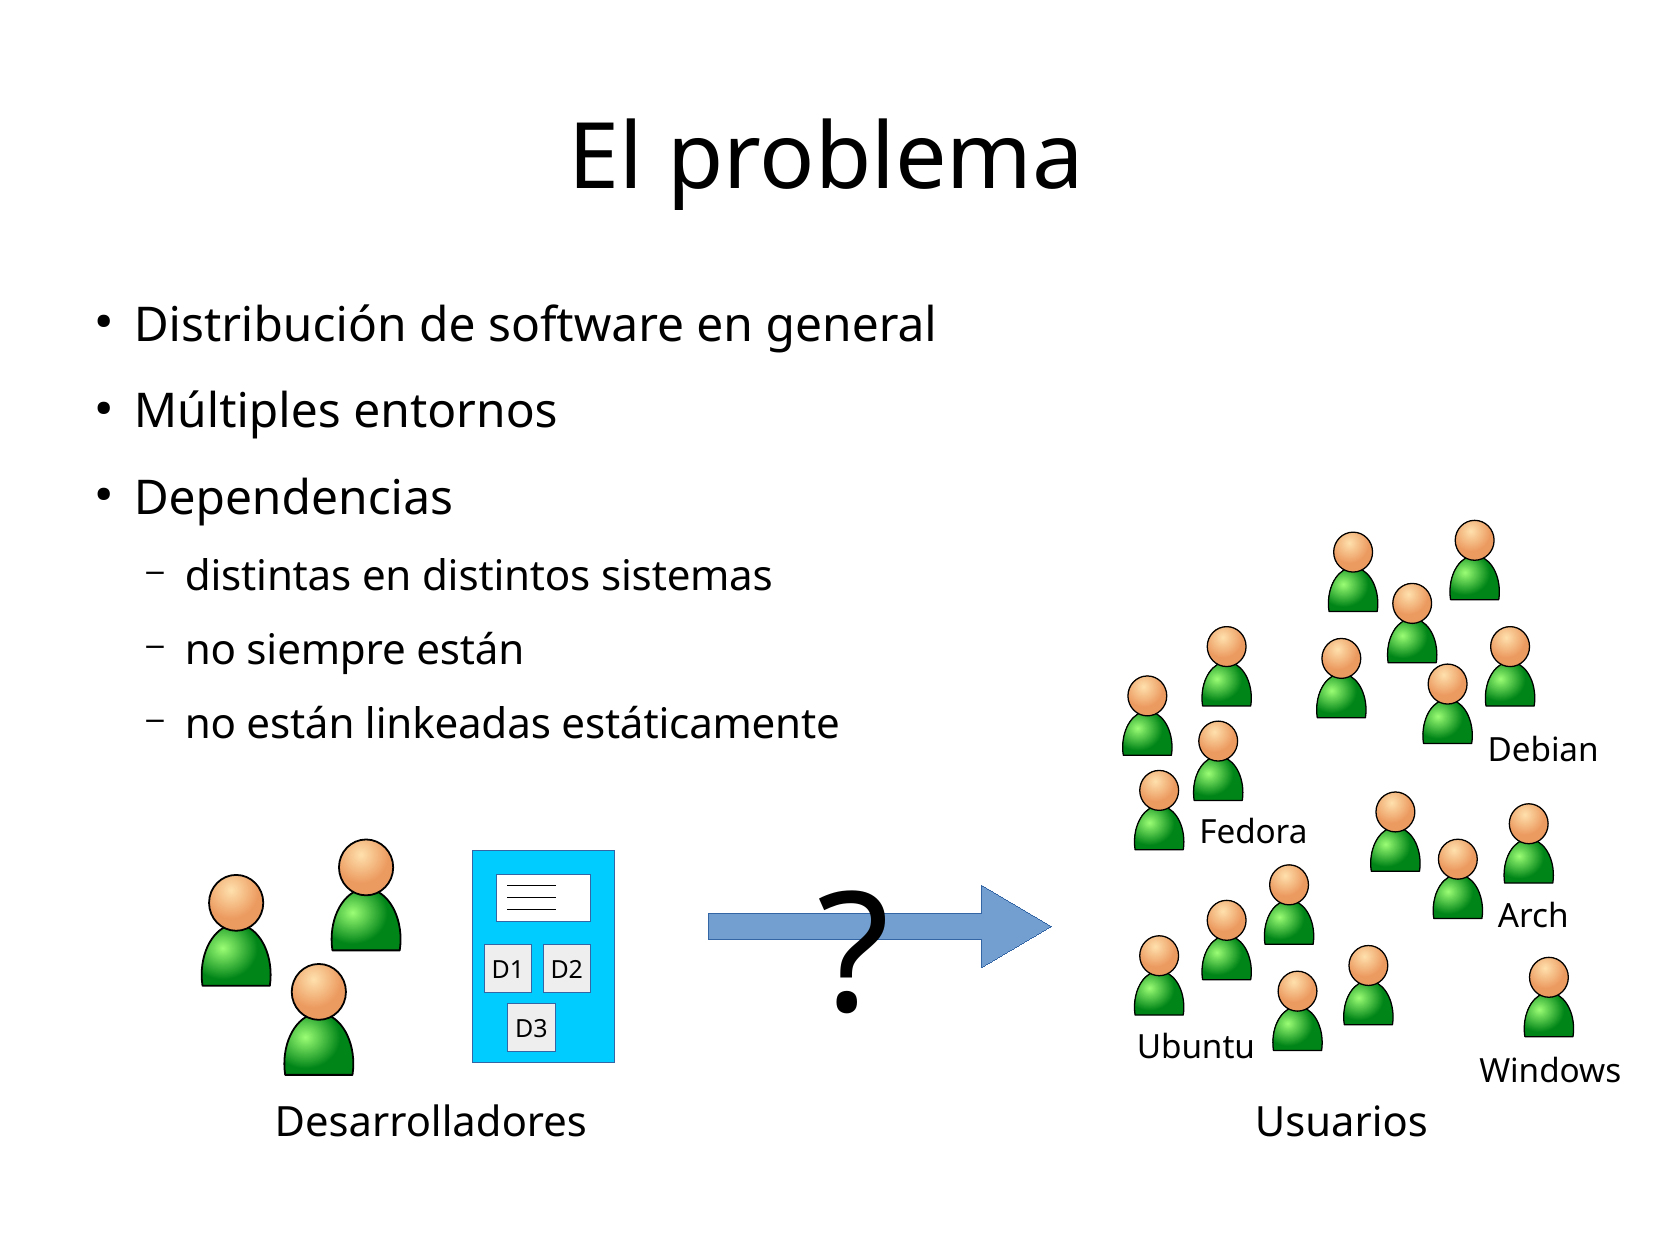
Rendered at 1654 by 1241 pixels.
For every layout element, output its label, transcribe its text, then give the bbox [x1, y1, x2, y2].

picture [1272, 970, 1323, 1052]
picture [1386, 582, 1473, 745]
picture [1523, 956, 1575, 1038]
picture [1432, 838, 1484, 920]
text_box D3 [507, 1003, 556, 1052]
picture [1192, 720, 1244, 801]
text_box Fedora [1184, 801, 1339, 891]
text_box [708, 913, 803, 940]
text_box D1 [484, 944, 532, 993]
text_box [472, 850, 615, 1063]
picture [1484, 625, 1536, 707]
title El problema [82, 49, 1571, 257]
picture [1503, 803, 1555, 884]
picture [1263, 891, 1315, 945]
picture [283, 963, 355, 1076]
list Distribución de software en general Múltiples entornos Dependencias distintas en distintos sistemas no siempre están no están linkeadas estáticamente [82, 290, 1571, 756]
picture [200, 874, 272, 987]
picture [1370, 791, 1421, 872]
text_box Debian [1472, 718, 1639, 780]
text_box Arch [1483, 884, 1614, 945]
text_box [901, 885, 1052, 968]
picture [1122, 675, 1173, 756]
picture [1327, 531, 1379, 613]
picture [1343, 944, 1394, 1026]
picture [330, 838, 402, 952]
text_box Windows [1464, 1039, 1642, 1129]
picture [1201, 899, 1252, 981]
text_box Ubuntu [1122, 1015, 1276, 1106]
picture [1133, 769, 1185, 851]
picture [1316, 637, 1367, 719]
picture [1449, 519, 1501, 601]
text_box Desarrolladores [259, 1083, 615, 1146]
picture [1133, 935, 1185, 1015]
text_box Usuarios [1240, 1083, 1595, 1146]
text_box D2 [543, 944, 591, 993]
text_box ? [803, 826, 901, 1028]
picture [1201, 625, 1252, 707]
